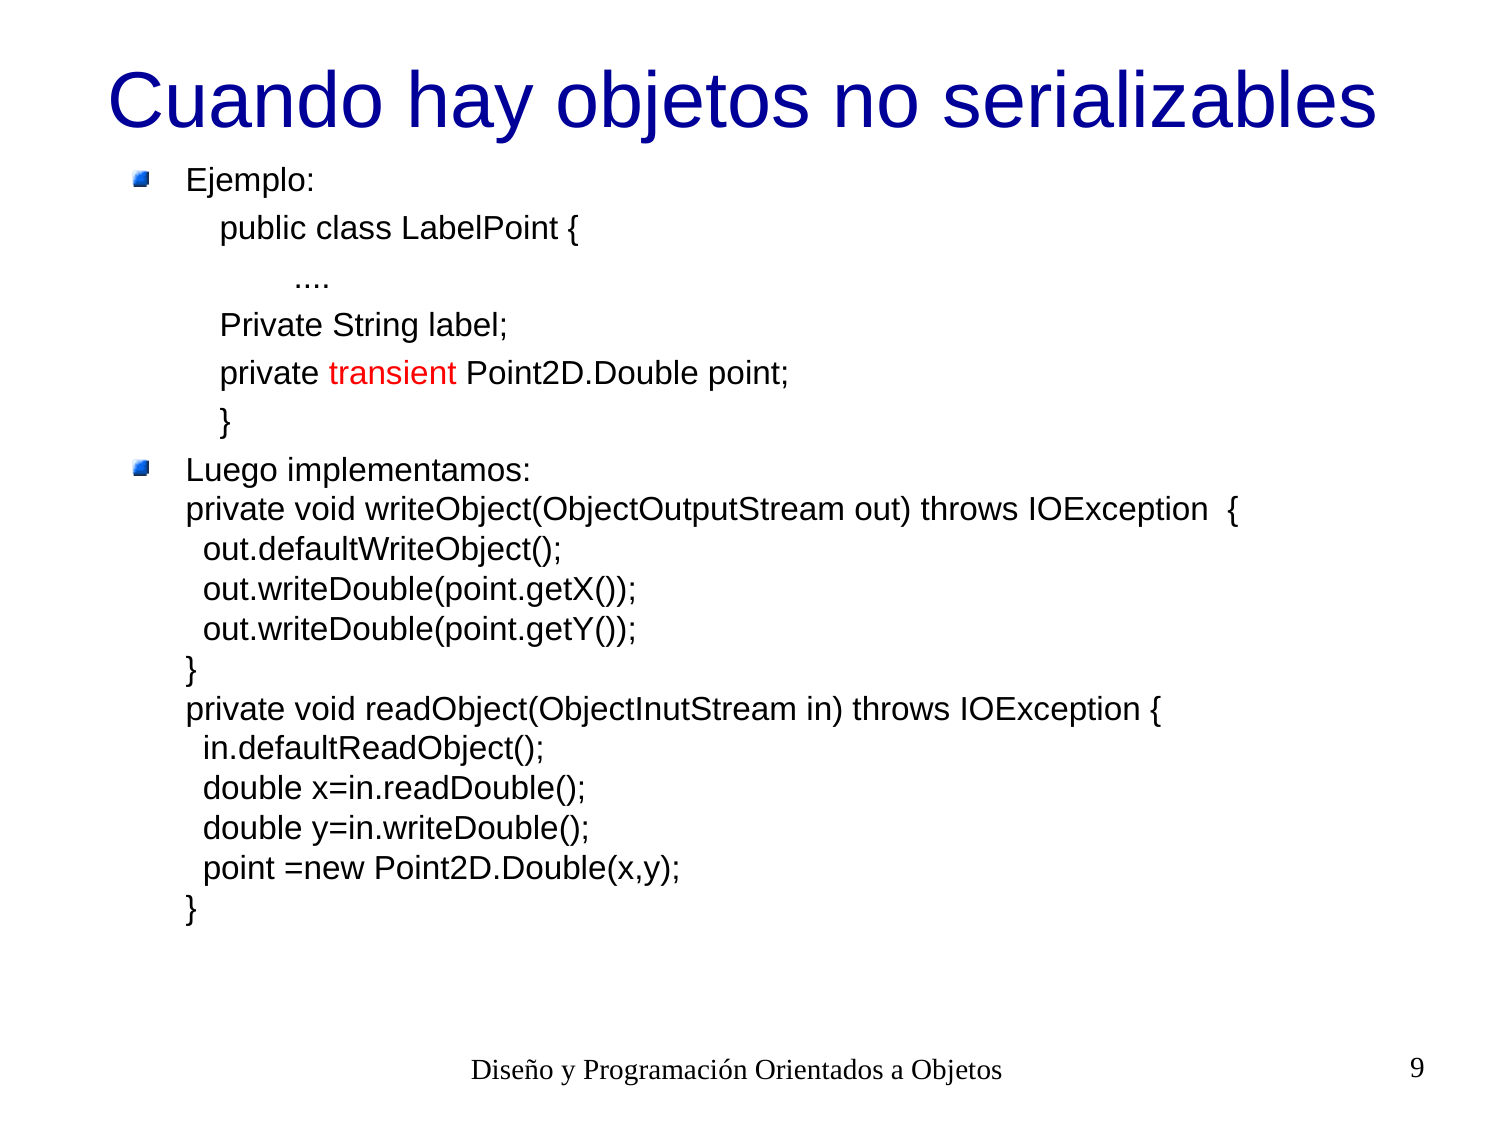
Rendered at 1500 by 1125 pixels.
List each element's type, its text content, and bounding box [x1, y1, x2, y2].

list Ejemplo: public class LabelPoint { .... Private String label; private transient Point2D.Double point; } Luego implementamos: private void writeObject(ObjectOutputStream out) throws IOException { out.defaultWriteObject(); out.writeDouble(point.getX()); out.writeDouble(point.getY()); } private void readObject(ObjectInutStream in) throws IOException { in.defaultReadObject(); double x=in.readDouble(); double y=in.writeDouble(); point =new Point2D.Double(x,y); } [99, 150, 1425, 1063]
title Cuando hay objetos no serializables [64, 37, 1466, 151]
